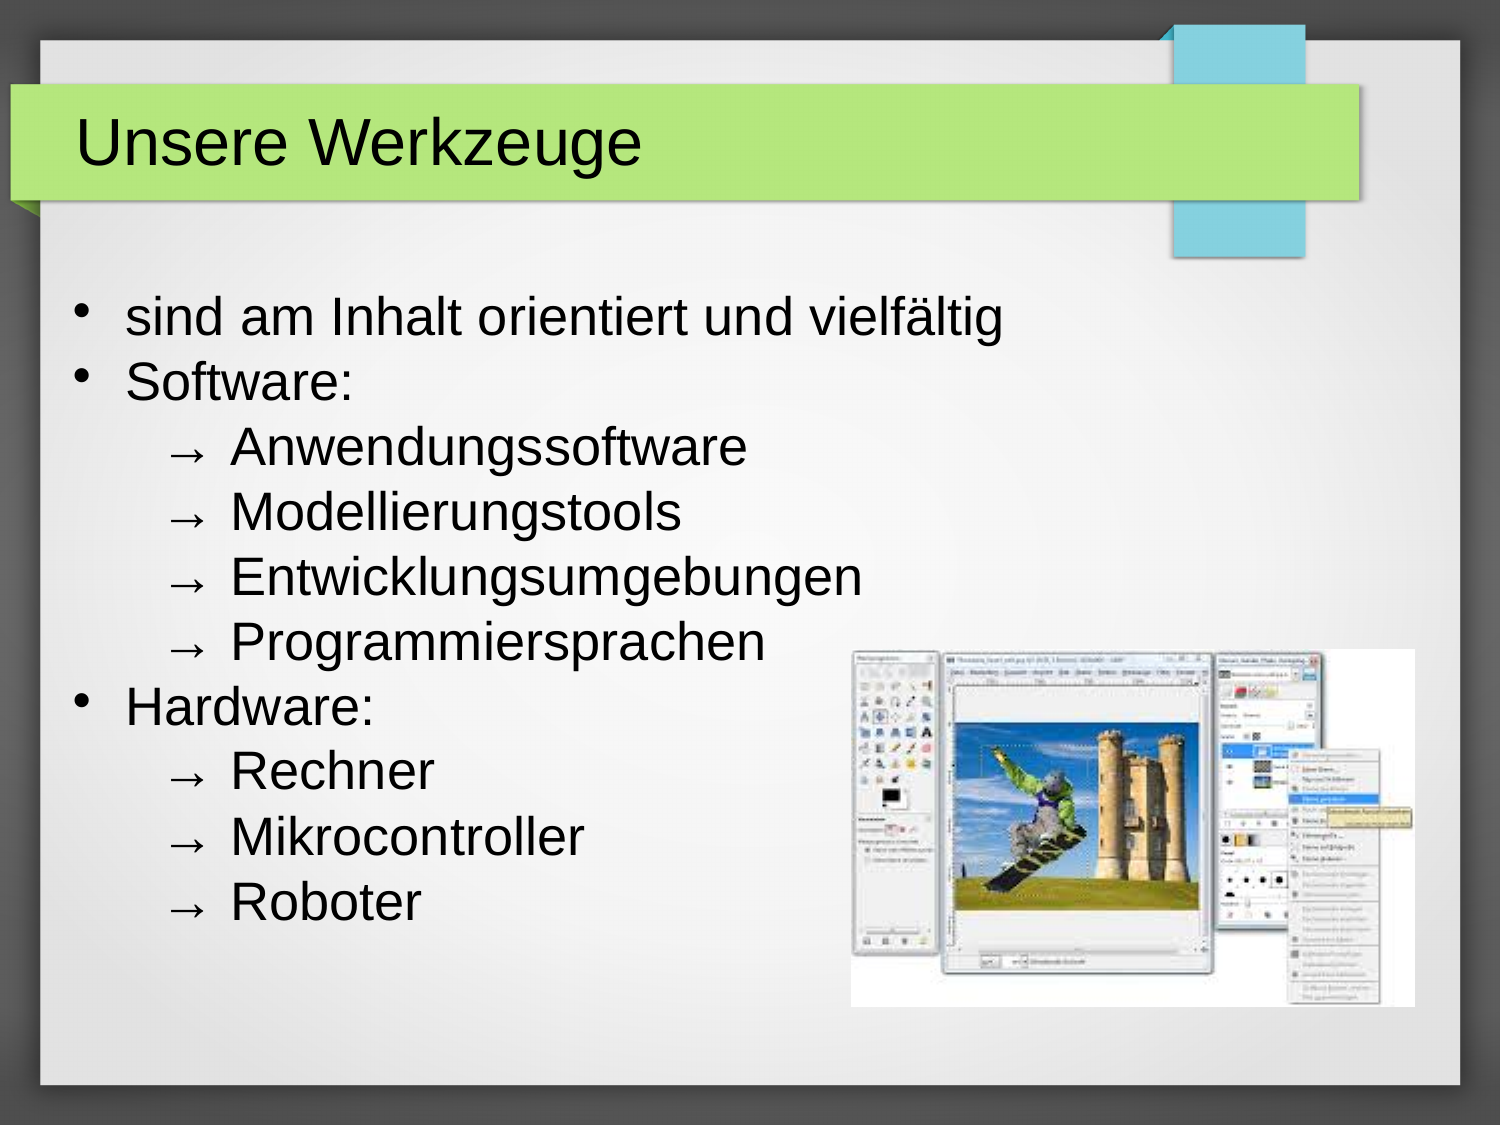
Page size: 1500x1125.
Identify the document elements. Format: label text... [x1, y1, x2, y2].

text_box sind am Inhalt orientiert und vielfältig Software: → Anwendungssoftware → Modellierungstools → Entwicklungsumgebungen → Programmiersprachen Hardware: → Rechner → Mikrocontroller → Roboter [54, 236, 1299, 974]
picture [0, 0, 1500, 1125]
text_box Unsere Werkzeuge [74, 85, 1146, 193]
